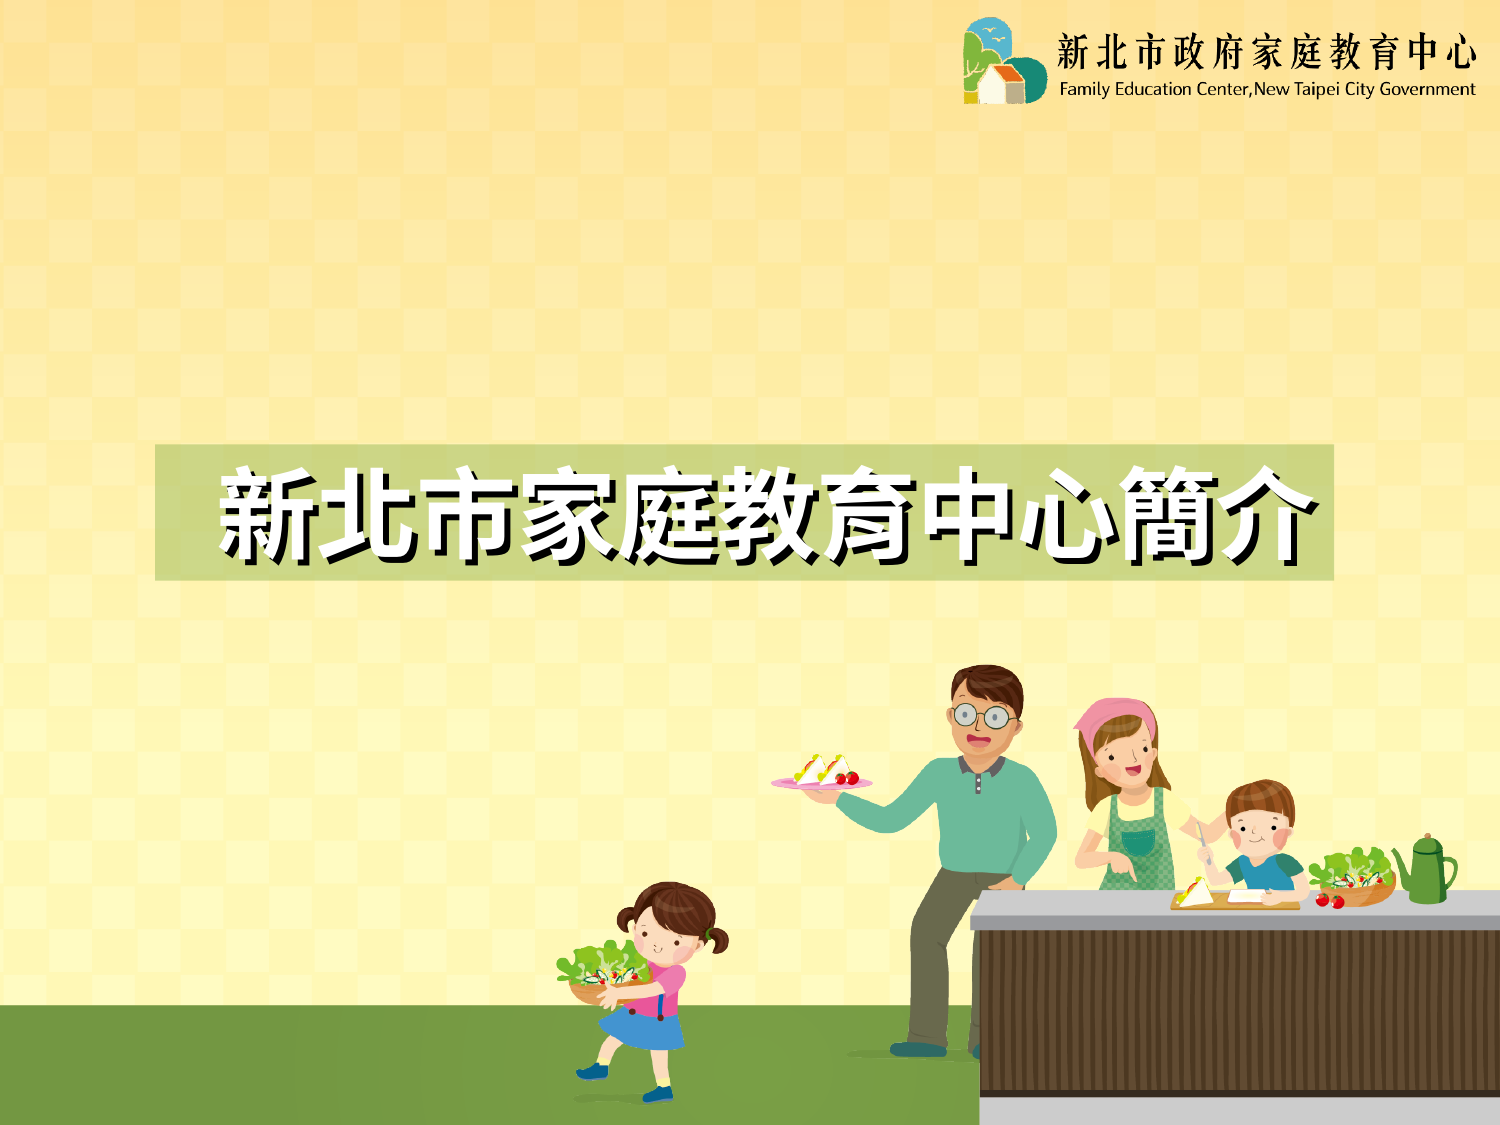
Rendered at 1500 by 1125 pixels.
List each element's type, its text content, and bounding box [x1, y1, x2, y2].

text_box 新北市家庭教育中心簡介 [155, 444, 1335, 581]
picture [0, 0, 1500, 1125]
